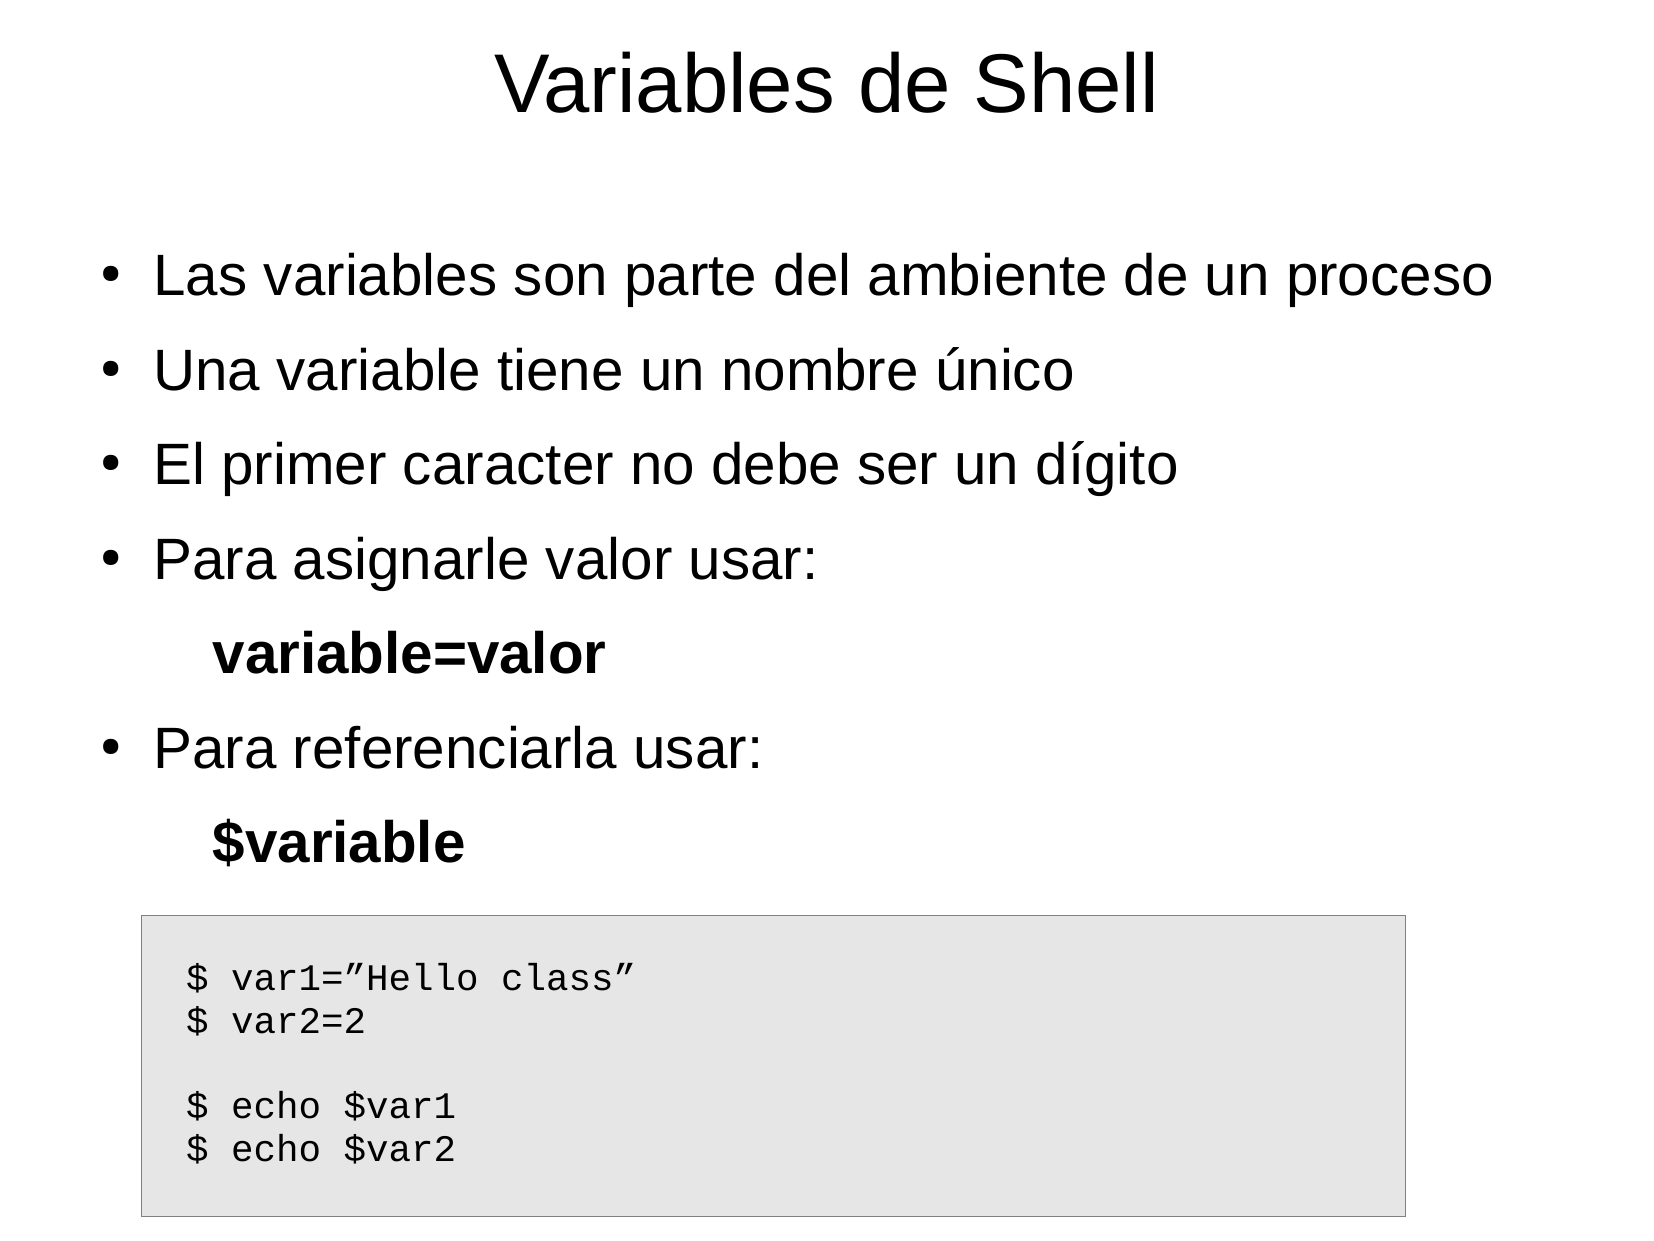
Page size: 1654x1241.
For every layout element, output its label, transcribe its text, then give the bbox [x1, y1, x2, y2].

title Variables de Shell [82, 19, 1571, 148]
list Las variables son parte del ambiente de un proceso Una variable tiene un nombre único El primer caracter no debe ser un dígito Para asignarle valor usar: variable=valor Para referenciarla usar: $variable [82, 242, 1571, 939]
text_box $ var1=”Hello class” $ var2=2 $ echo $var1 $ echo $var2 [141, 915, 1406, 1217]
